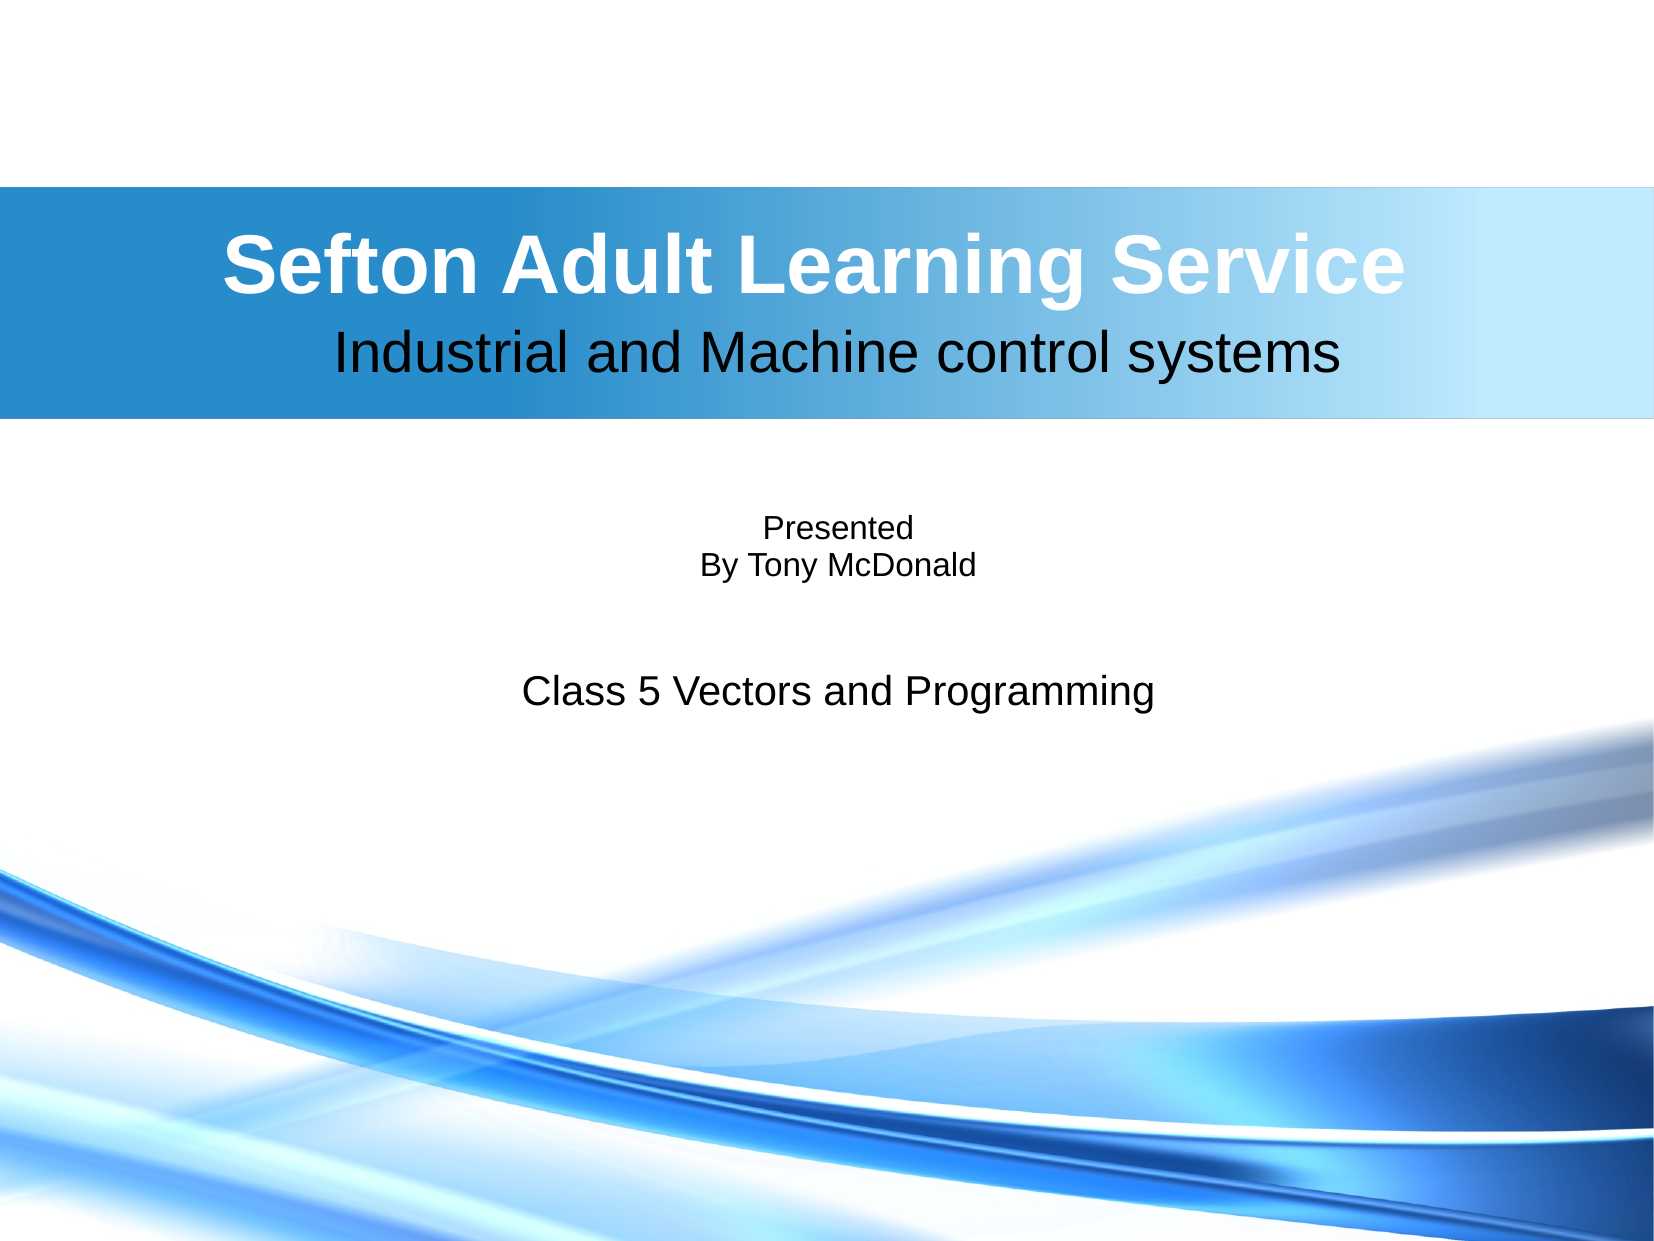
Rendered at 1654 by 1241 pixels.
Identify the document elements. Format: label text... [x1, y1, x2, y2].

text_box Sefton Adult Learning Service [93, 187, 1536, 343]
text_box Presented By Tony McDonald Class 5 Vectors and Programming [248, 502, 1430, 1217]
picture [0, 0, 1654, 1241]
text_box Industrial and Machine control systems [93, 313, 1583, 390]
